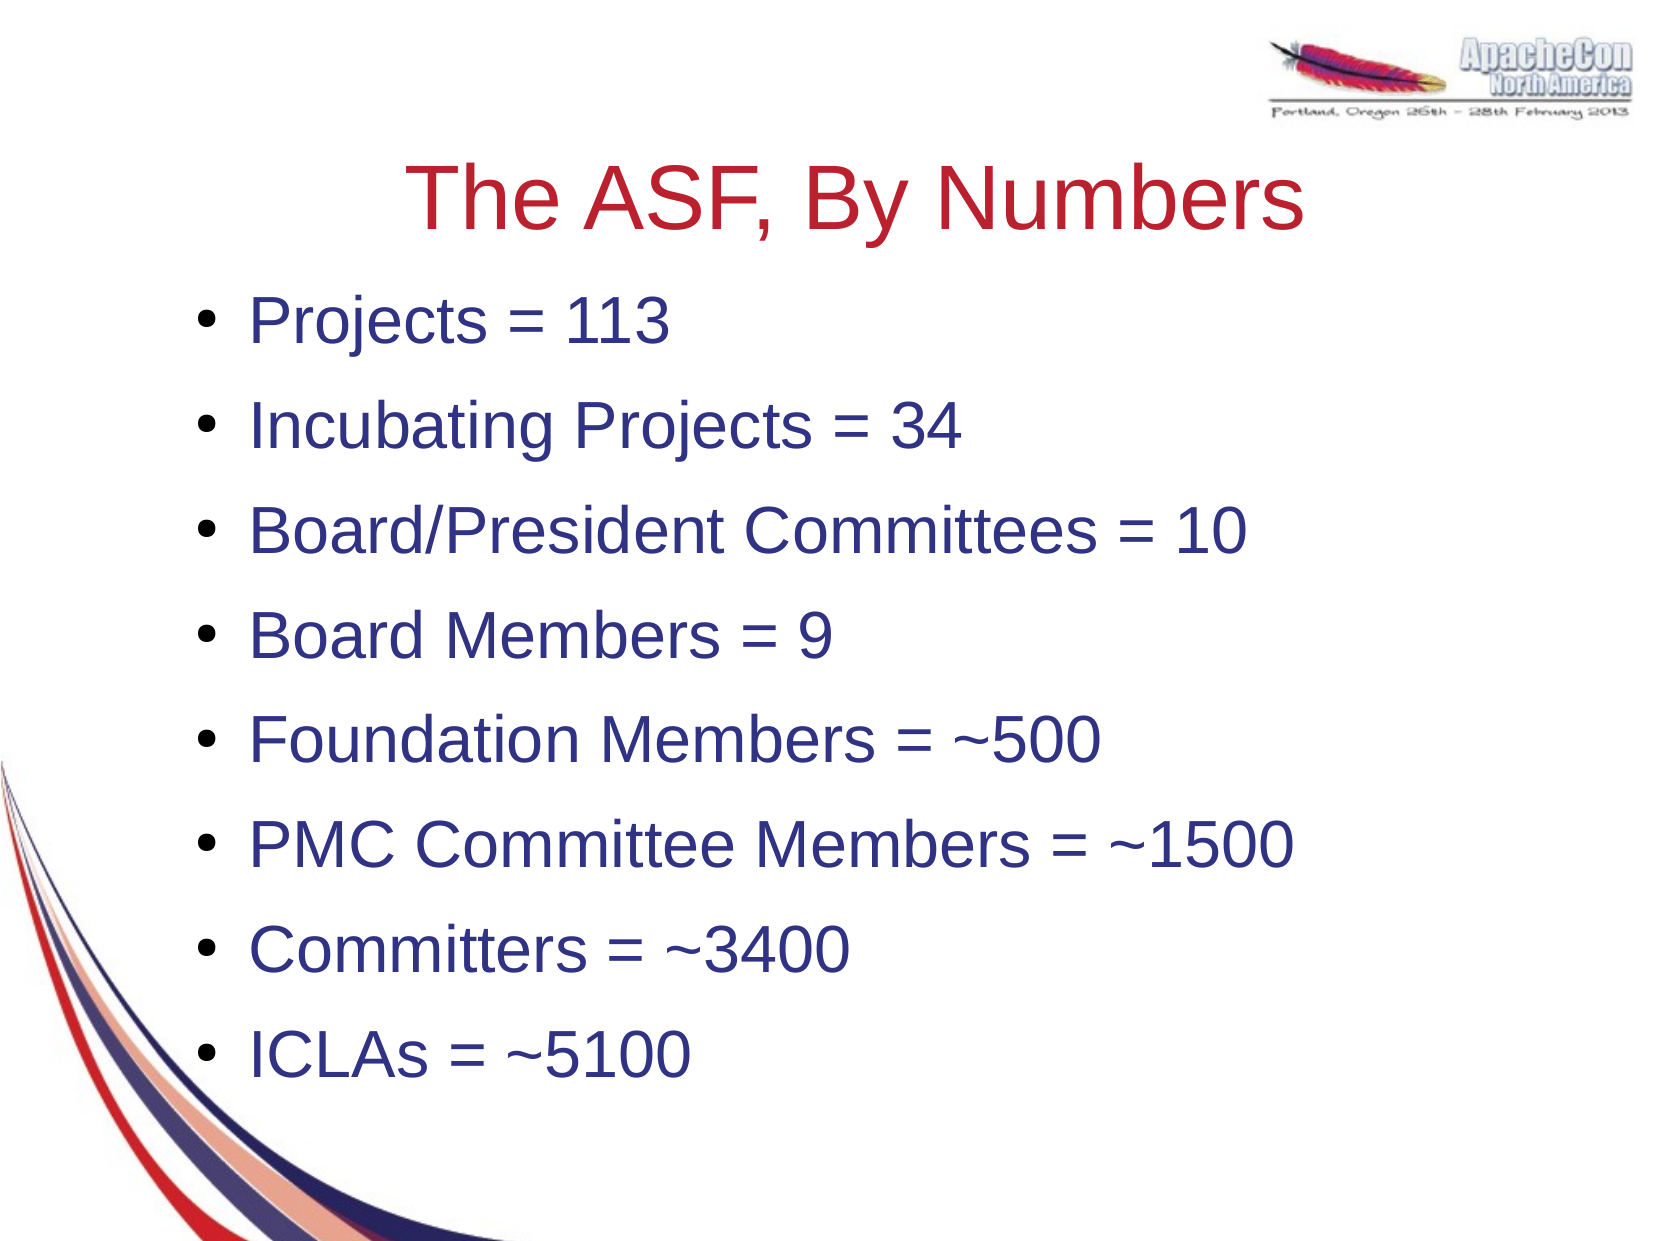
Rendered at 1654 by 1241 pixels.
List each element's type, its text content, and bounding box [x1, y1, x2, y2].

list Projects = 113 Incubating Projects = 34 Board/President Committees = 10 Board Members = 9 Foundation Members = ~500 PMC Committee Members = ~1500 Committers = ~3400 ICLAs = ~5100 [177, 283, 1536, 1093]
title The ASF, By Numbers [177, 141, 1536, 254]
picture [0, 0, 1654, 1241]
